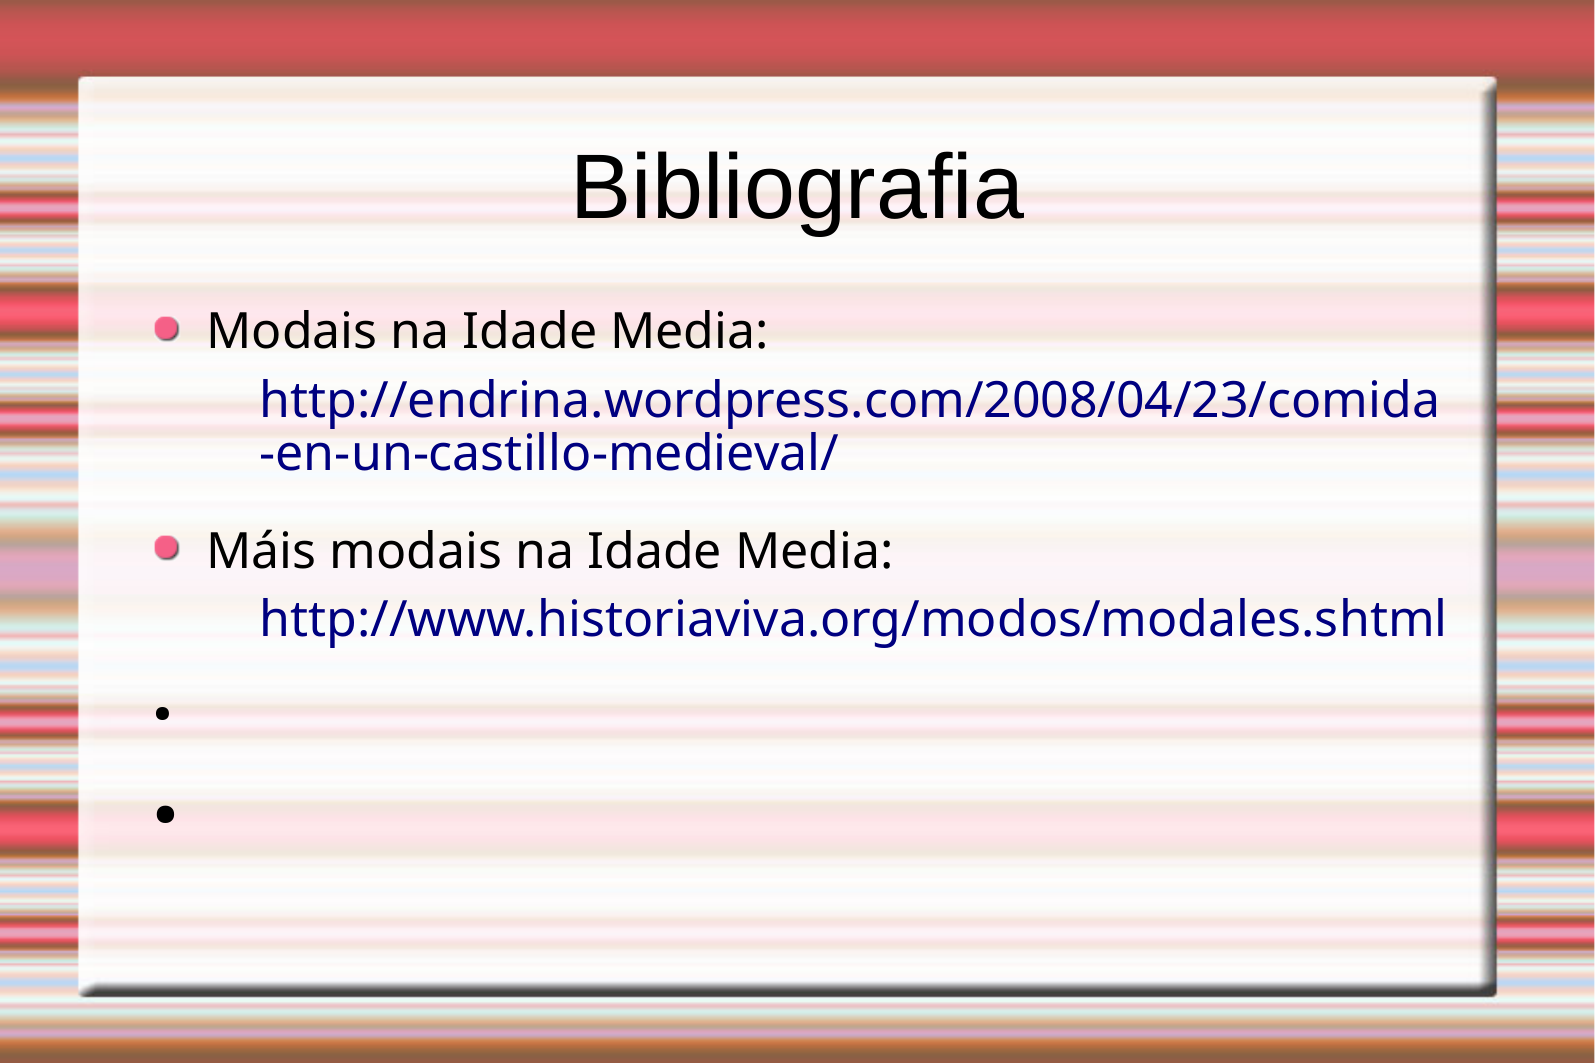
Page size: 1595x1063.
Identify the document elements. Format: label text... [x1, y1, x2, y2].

picture [0, 0, 1595, 1063]
title Bibliografia [117, 105, 1479, 269]
list Modais na Idade Media: http://endrina.wordpress.com/2008/04/23/comida-en-un-castillo-medieval/ Máis modais na Idade Media: http://www.historiaviva.org/modos/modales.shtml [118, 295, 1450, 951]
